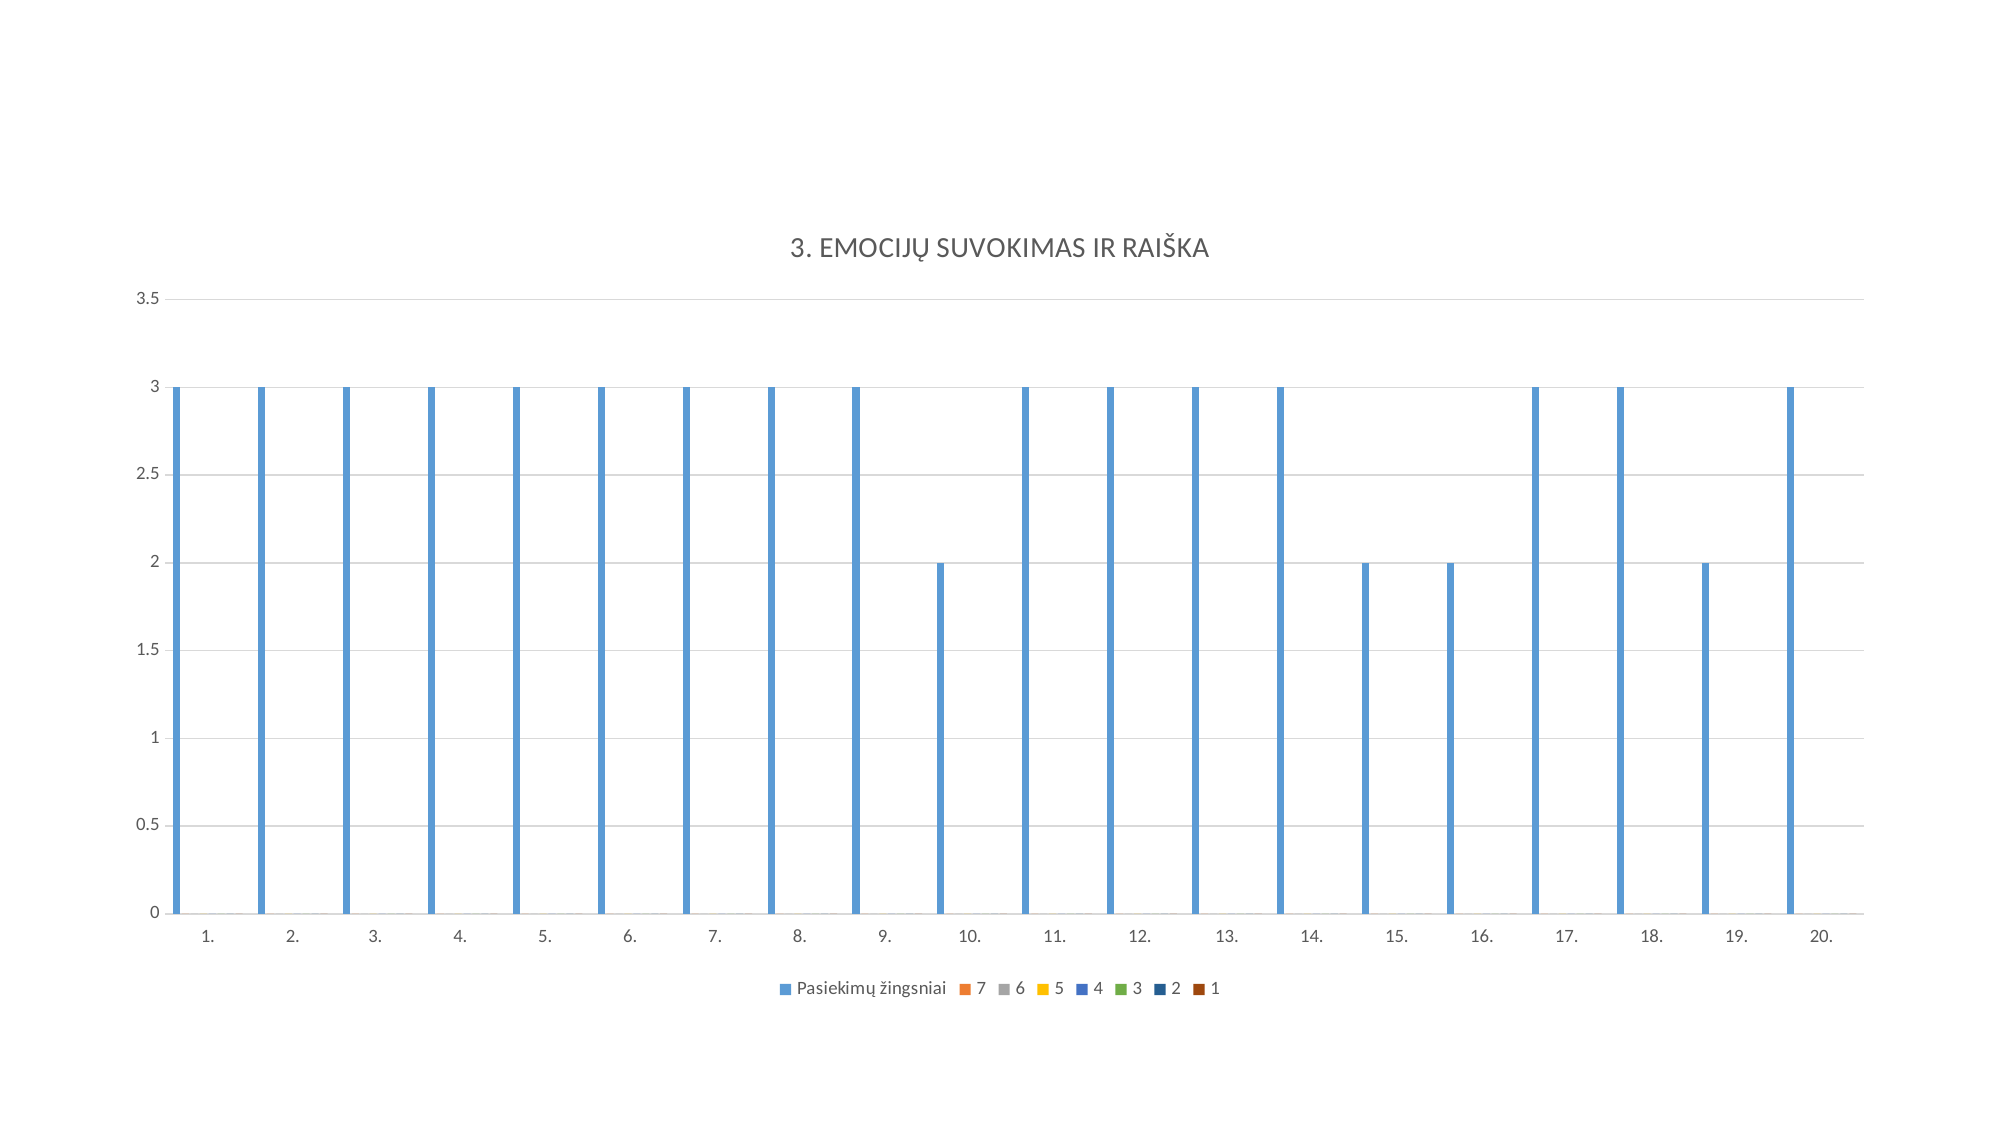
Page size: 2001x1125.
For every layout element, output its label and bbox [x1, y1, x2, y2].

chart [99, 203, 1900, 1005]
